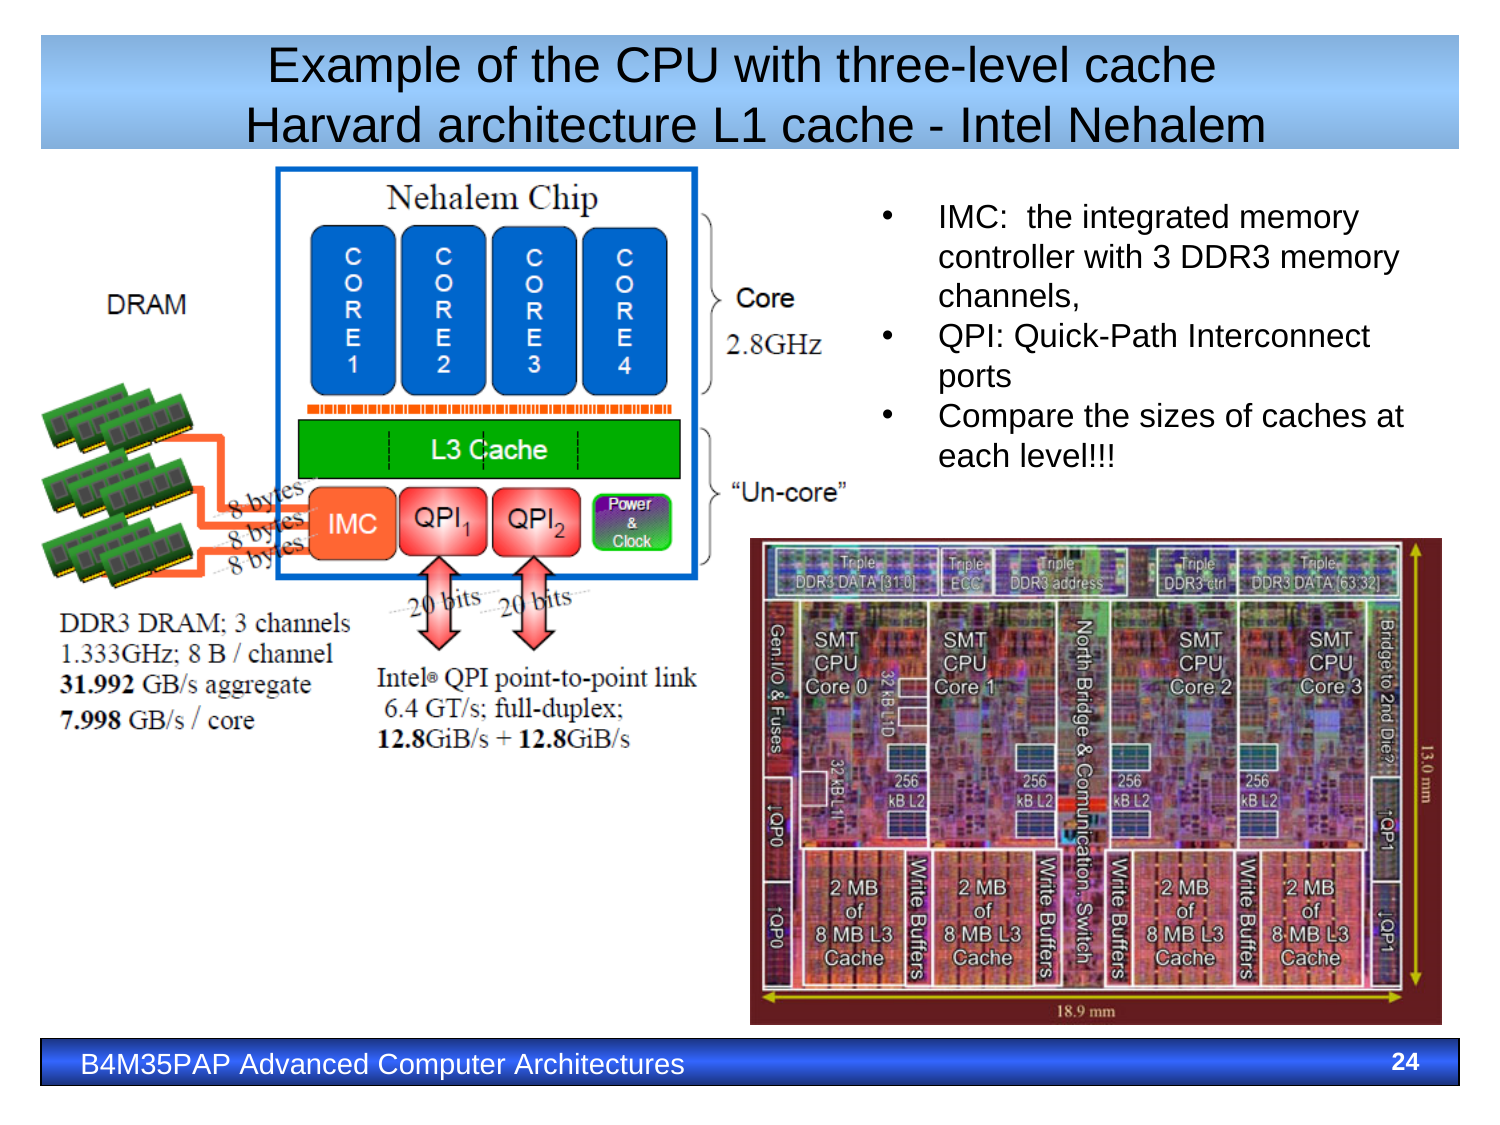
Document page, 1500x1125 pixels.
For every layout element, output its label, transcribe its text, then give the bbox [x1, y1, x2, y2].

title Example of the CPU with three-level cache Harvard architecture L1 cache - Intel Nehalem [41, 35, 1459, 149]
picture [35, 152, 1442, 1025]
text_box IMC: the integrated memory controller with 3 DDR3 memory channels, QPI: Quick-Path Interconnect ports Compare the sizes of caches at each level!!! [867, 187, 1453, 482]
